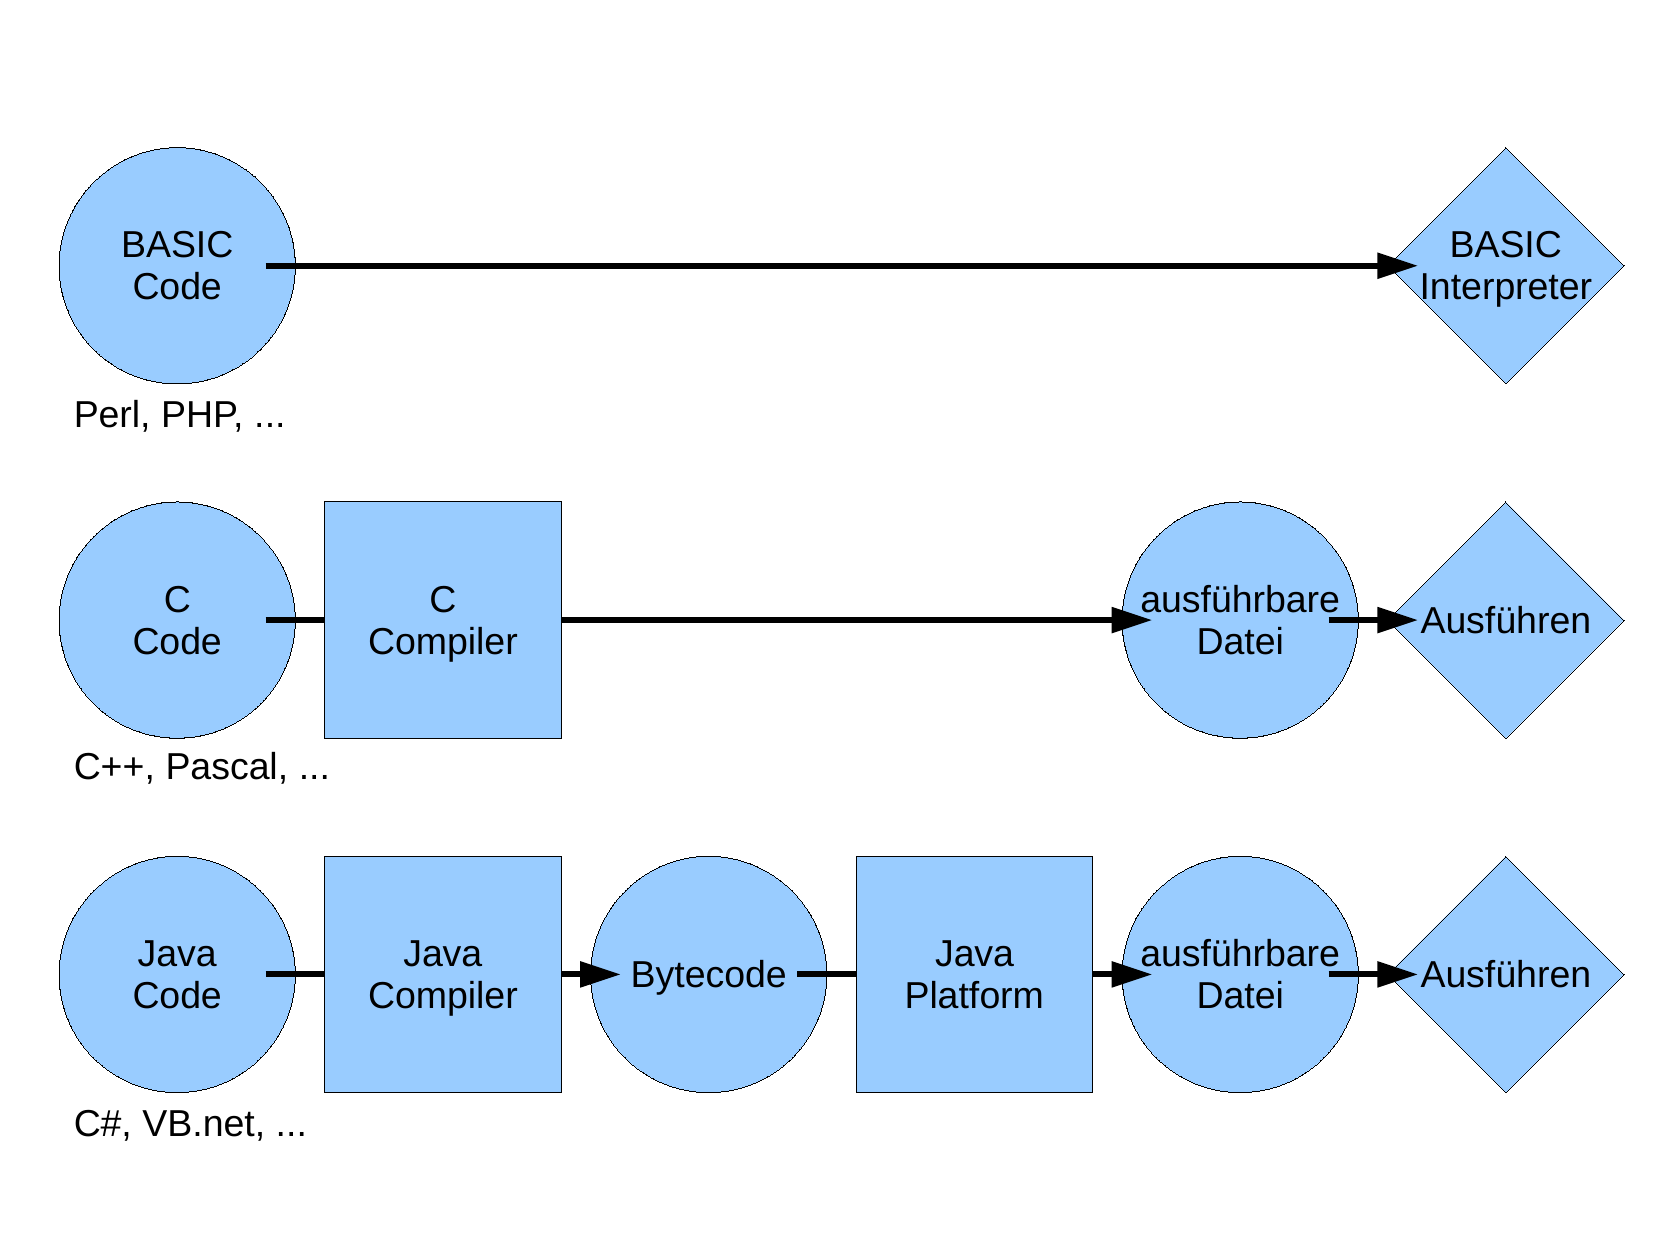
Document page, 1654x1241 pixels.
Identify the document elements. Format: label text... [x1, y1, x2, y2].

text_box ausführbare Datei [1122, 501, 1359, 739]
text_box BASIC Interpreter [1395, 147, 1625, 384]
text_box C#, VB.net, ... [59, 1094, 323, 1152]
text_box Java Compiler [324, 856, 562, 1093]
text_box Perl, PHP, ... [59, 386, 301, 443]
text_box Ausführen [1387, 856, 1625, 1093]
text_box Bytecode [590, 856, 827, 1093]
text_box C++, Pascal, ... [59, 738, 346, 796]
text_box C Compiler [324, 501, 562, 739]
text_box Ausführen [1387, 501, 1625, 739]
text_box BASIC Code [59, 147, 296, 384]
text_box Java Platform [856, 856, 1093, 1093]
text_box Java Code [59, 856, 296, 1093]
text_box C Code [59, 501, 296, 738]
text_box ausführbare Datei [1122, 856, 1359, 1093]
